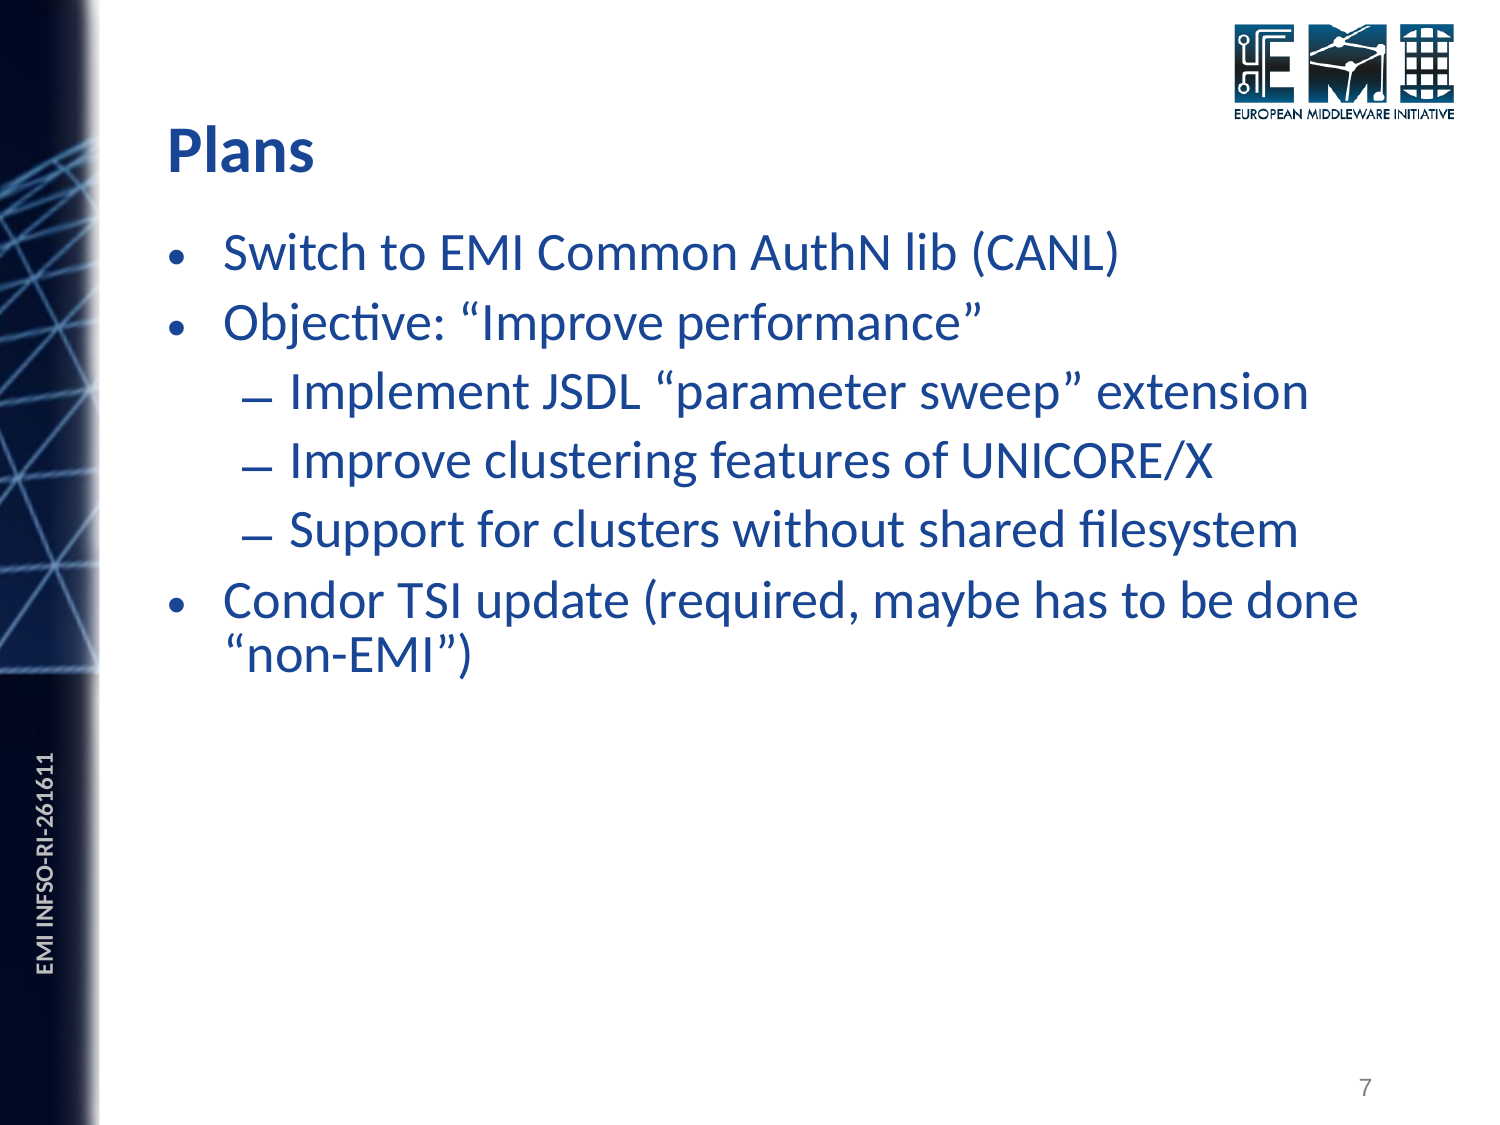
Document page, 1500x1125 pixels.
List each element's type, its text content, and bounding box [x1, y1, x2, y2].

list Switch to EMI Common AuthN lib (CANL) Objective: “Improve performance” Implement JSDL “parameter sweep” extension Improve clustering features of UNICORE/X Support for clusters without shared filesystem Condor TSI update (required, maybe has to be done “non-EMI”) [153, 221, 1381, 1053]
text_box Plans [153, 115, 1200, 209]
text_box <Nummer> [1343, 1063, 1426, 1123]
picture [0, 0, 111, 1125]
picture [1185, 8, 1500, 140]
